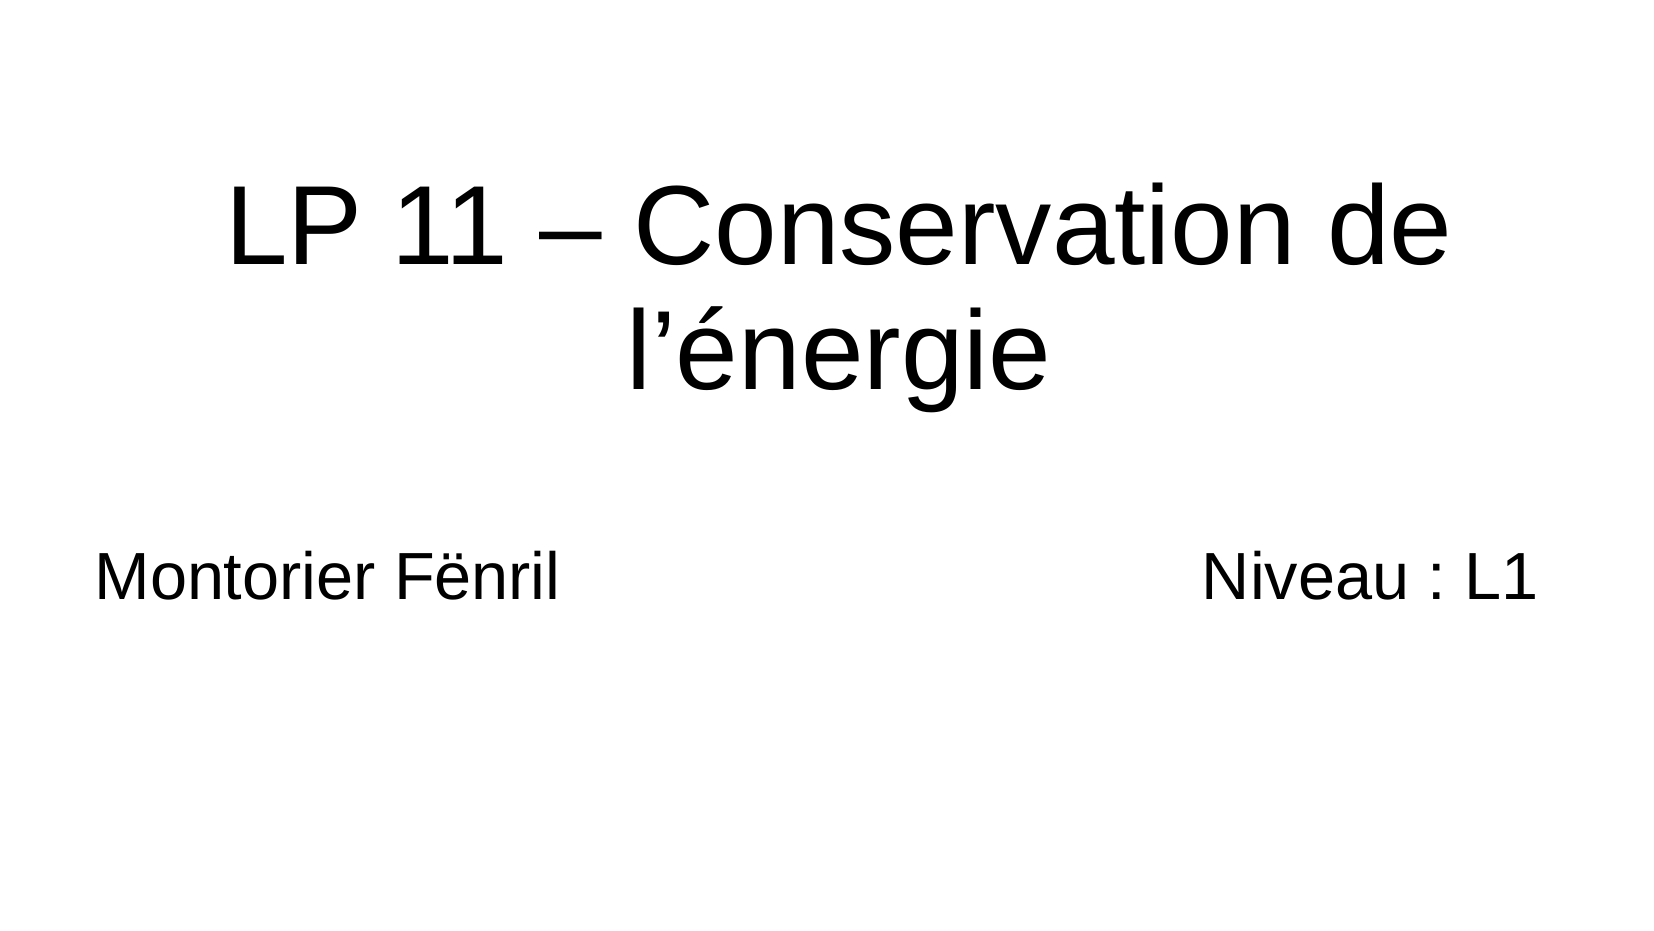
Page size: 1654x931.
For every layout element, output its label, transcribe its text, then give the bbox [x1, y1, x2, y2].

text_box LP 11 – Conservation de l’énergie Montorier Fënril Niveau : L1 [94, 62, 1583, 839]
